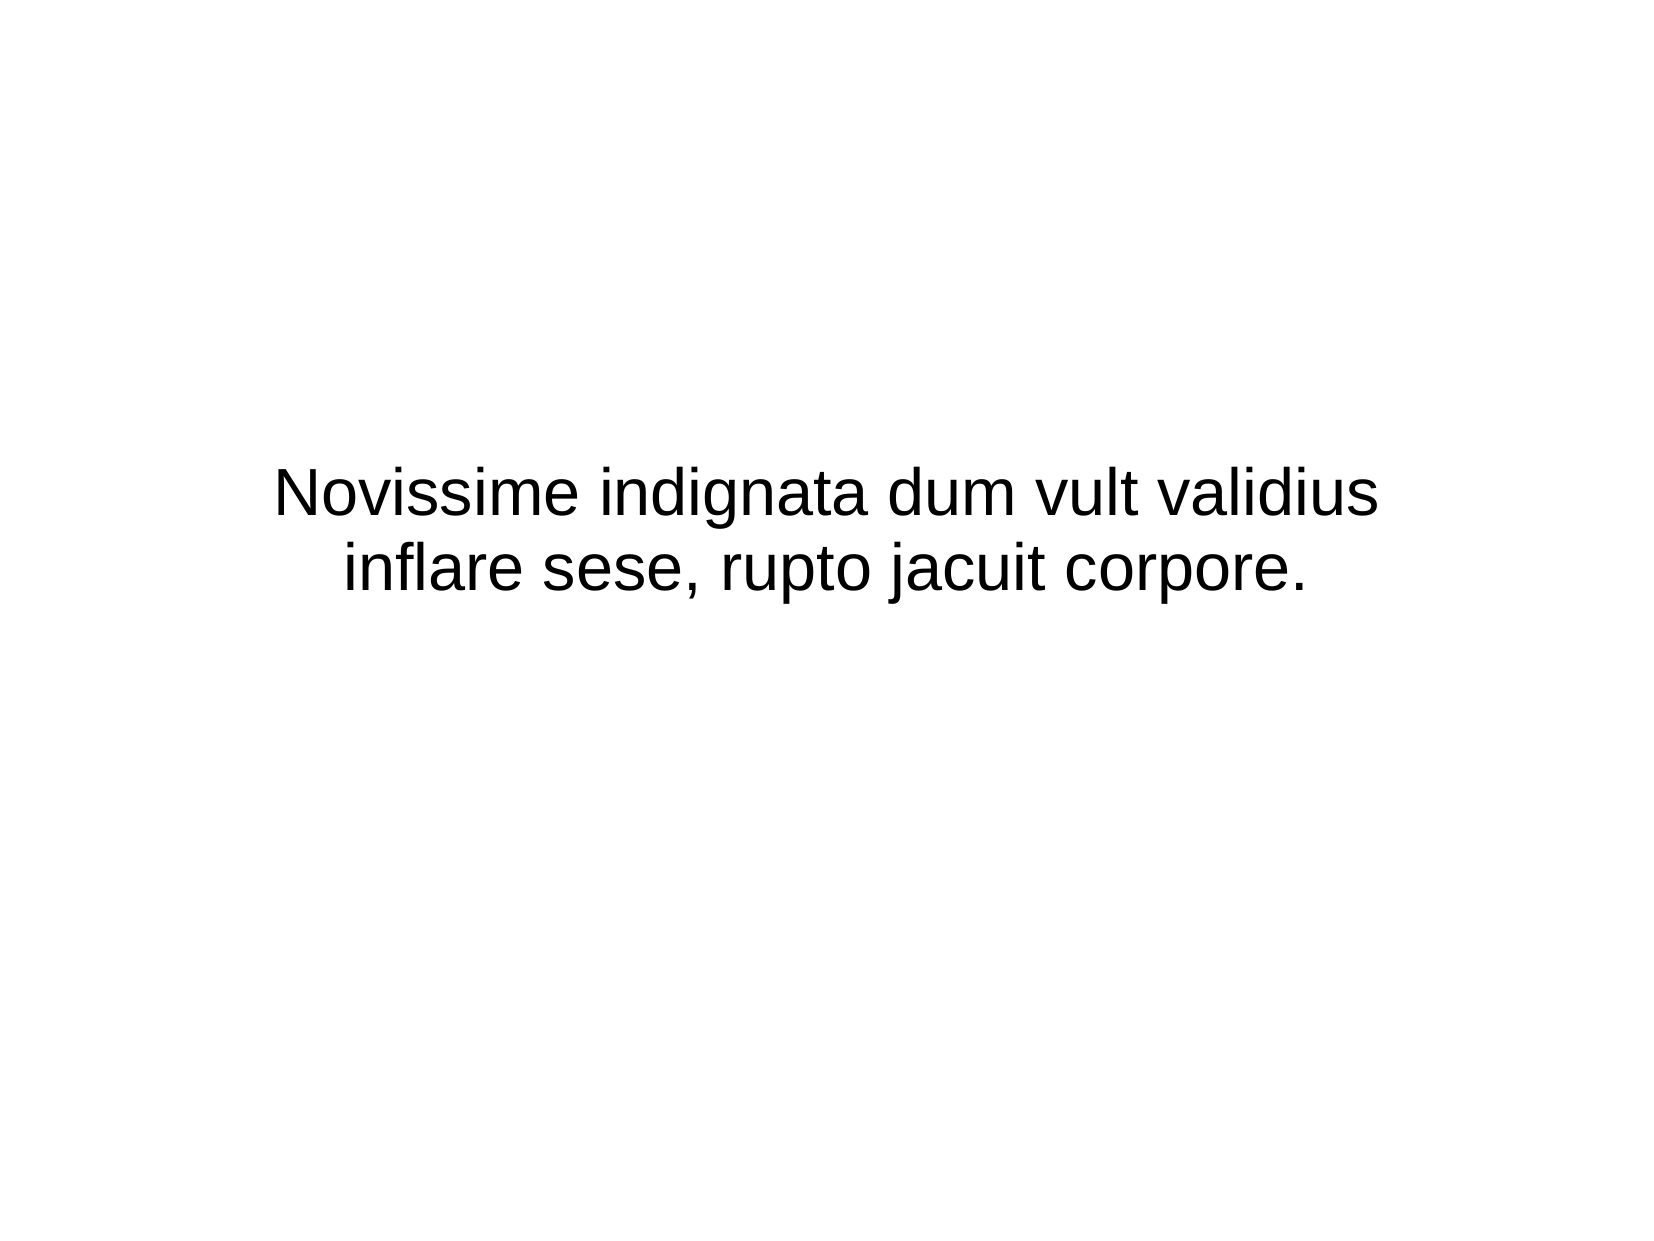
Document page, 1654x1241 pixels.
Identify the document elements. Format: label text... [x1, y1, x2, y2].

subtitle Novissime indignata dum vult validius inflare sese, rupto jacuit corpore. [82, 49, 1571, 1010]
